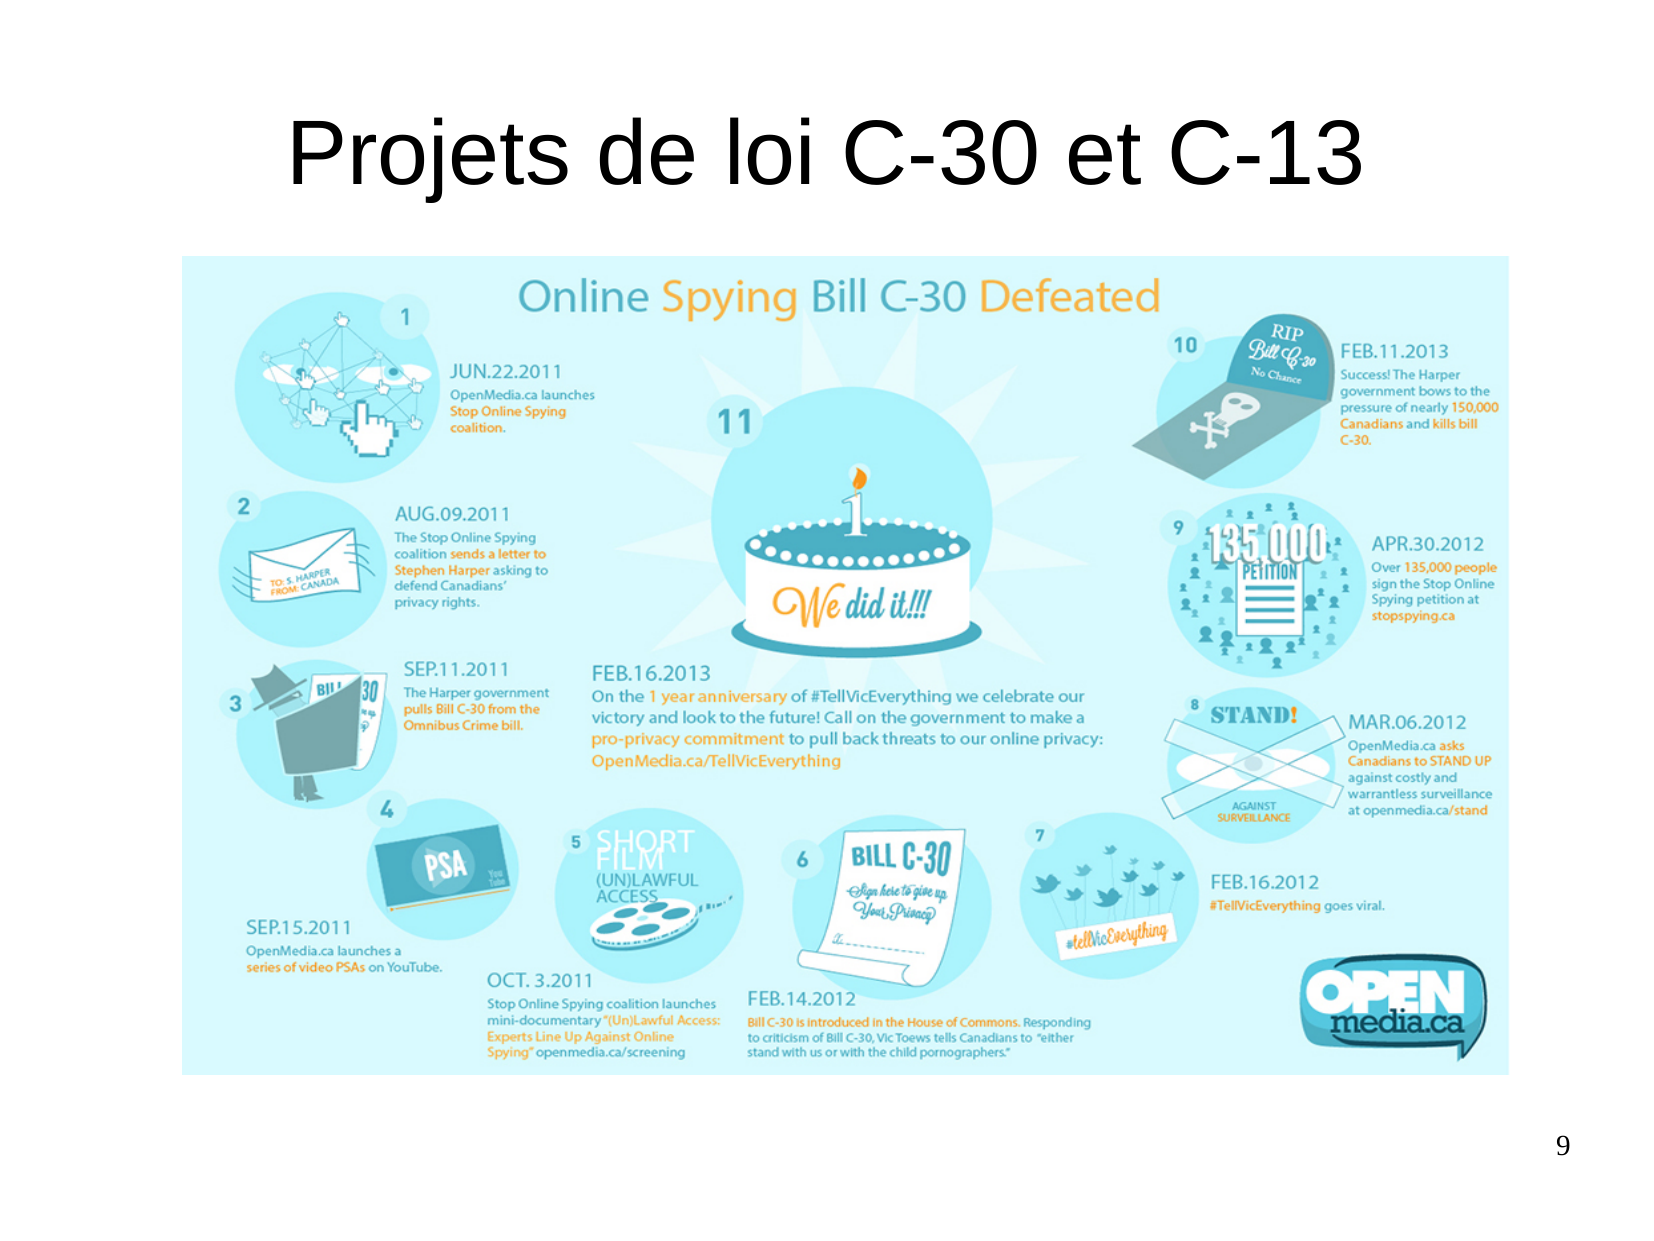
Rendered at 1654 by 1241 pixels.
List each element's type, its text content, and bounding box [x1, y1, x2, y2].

picture [182, 256, 1512, 1075]
title Projets de loi C-30 et C-13 [82, 49, 1571, 257]
